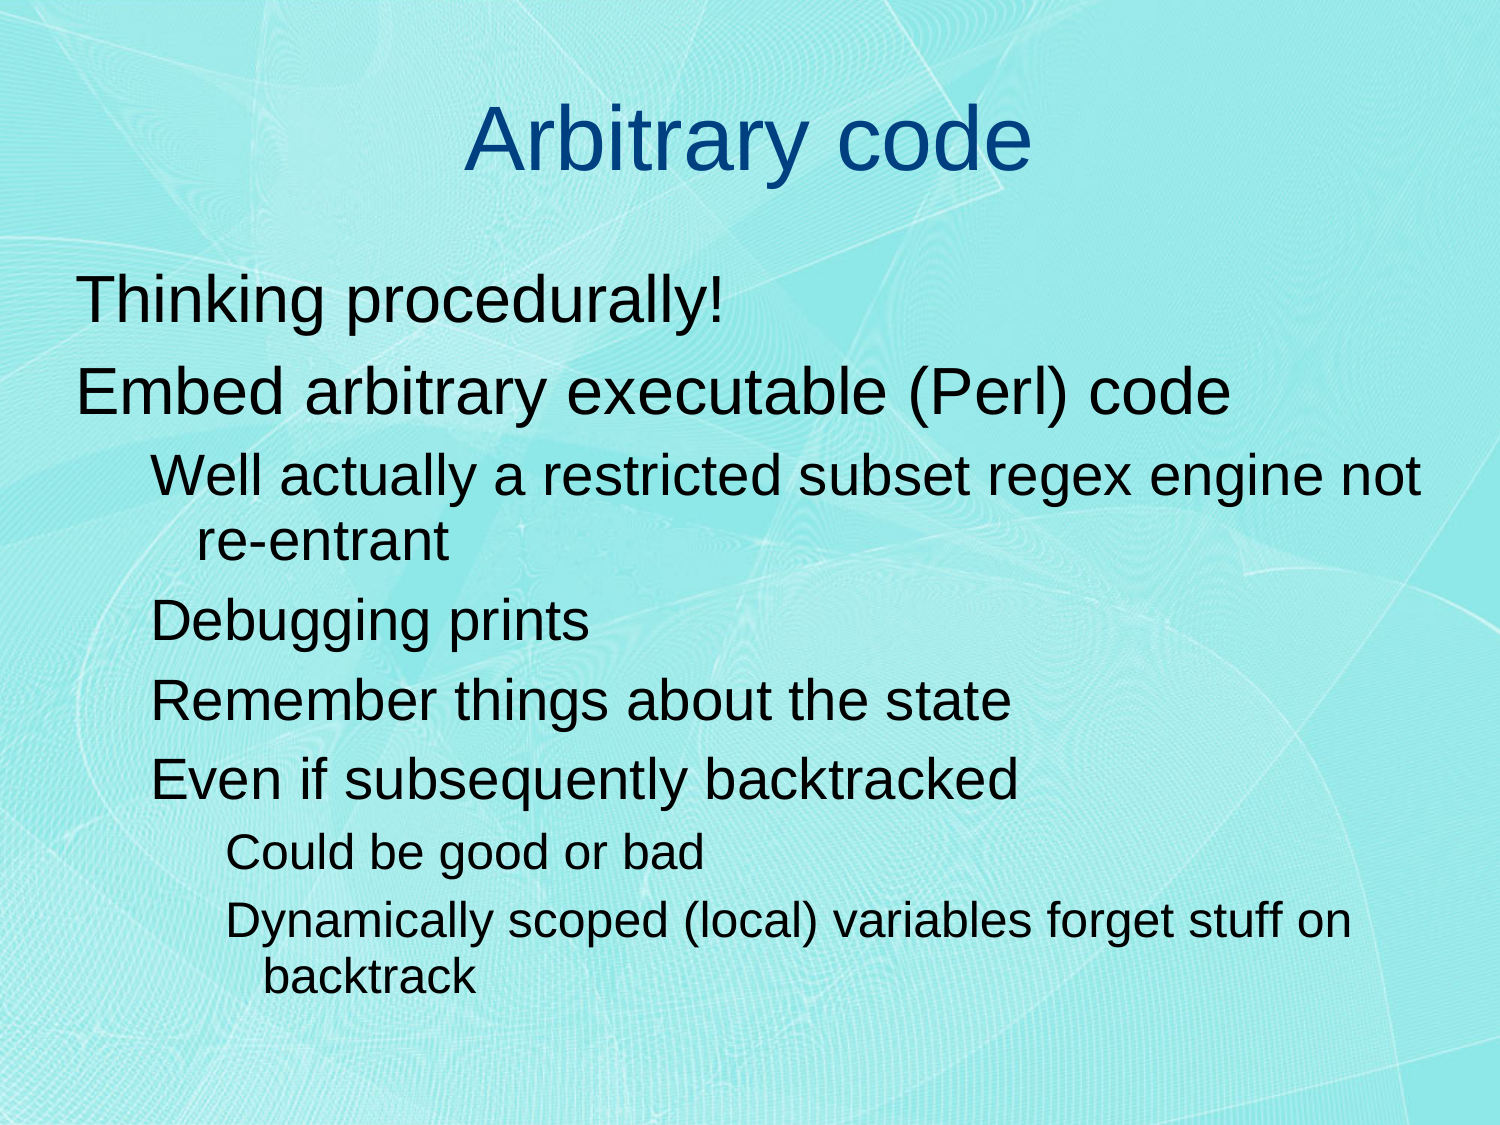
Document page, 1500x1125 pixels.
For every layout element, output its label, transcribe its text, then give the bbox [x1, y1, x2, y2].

list Thinking procedurally! Embed arbitrary executable (Perl) code Well actually a restricted subset regex engine not re-entrant Debugging prints Remember things about the state Even if subsequently backtracked Could be good or bad Dynamically scoped (local) variables forget stuff on backtrack [75, 262, 1426, 1051]
title Arbitrary code [75, 52, 1426, 226]
picture [0, 0, 1500, 1125]
